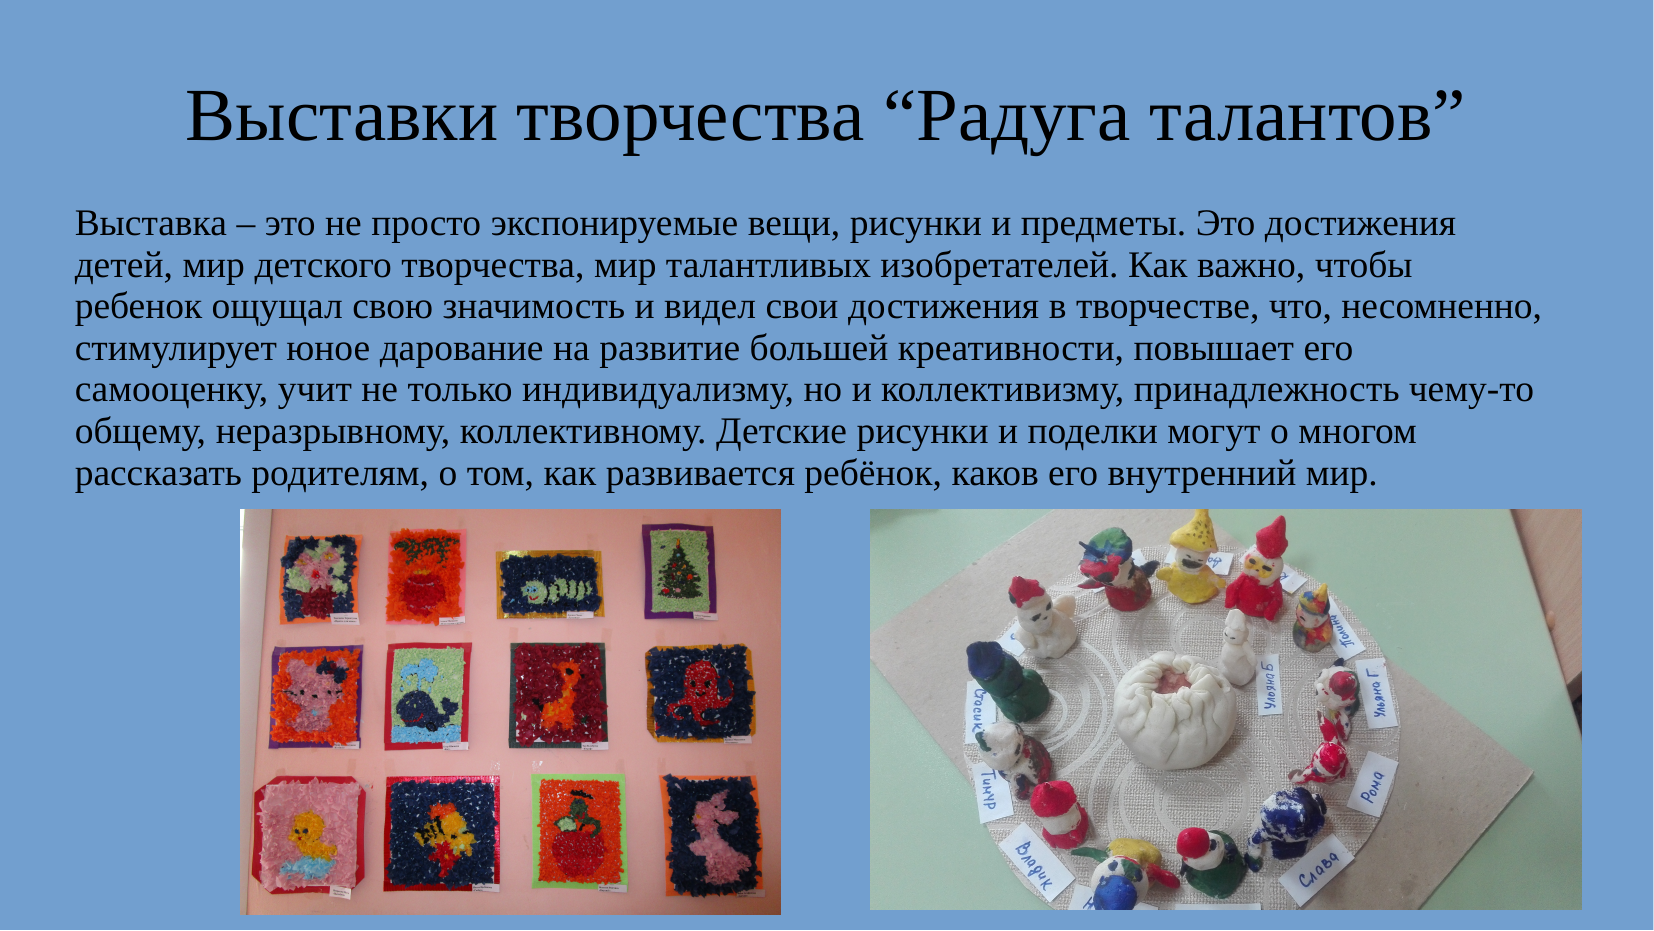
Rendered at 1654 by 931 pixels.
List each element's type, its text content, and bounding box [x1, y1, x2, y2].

picture [240, 509, 781, 916]
title Выставки творчества “Радуга талантов” [82, 37, 1571, 193]
picture [870, 509, 1582, 910]
text_box Выставка – это не просто экспонируемые вещи, рисунки и предметы. Это достижения детей, мир детского творчества, мир талантливых изобретателей. Как важно, чтобы ребенок ощущал свою значимость и видел свои достижения в творчестве, что, несомненно, стимулирует юное дарование на развитие большей креативности, повышает его самооценку, учит не только индивидуализму, но и коллективизму, принадлежность чему-то общему, неразрывному, коллективному. Детские рисунки и поделки могут о многом рассказать родителям, о том, как развивается ребёнок, каков его внутренний мир. [60, 195, 1561, 841]
